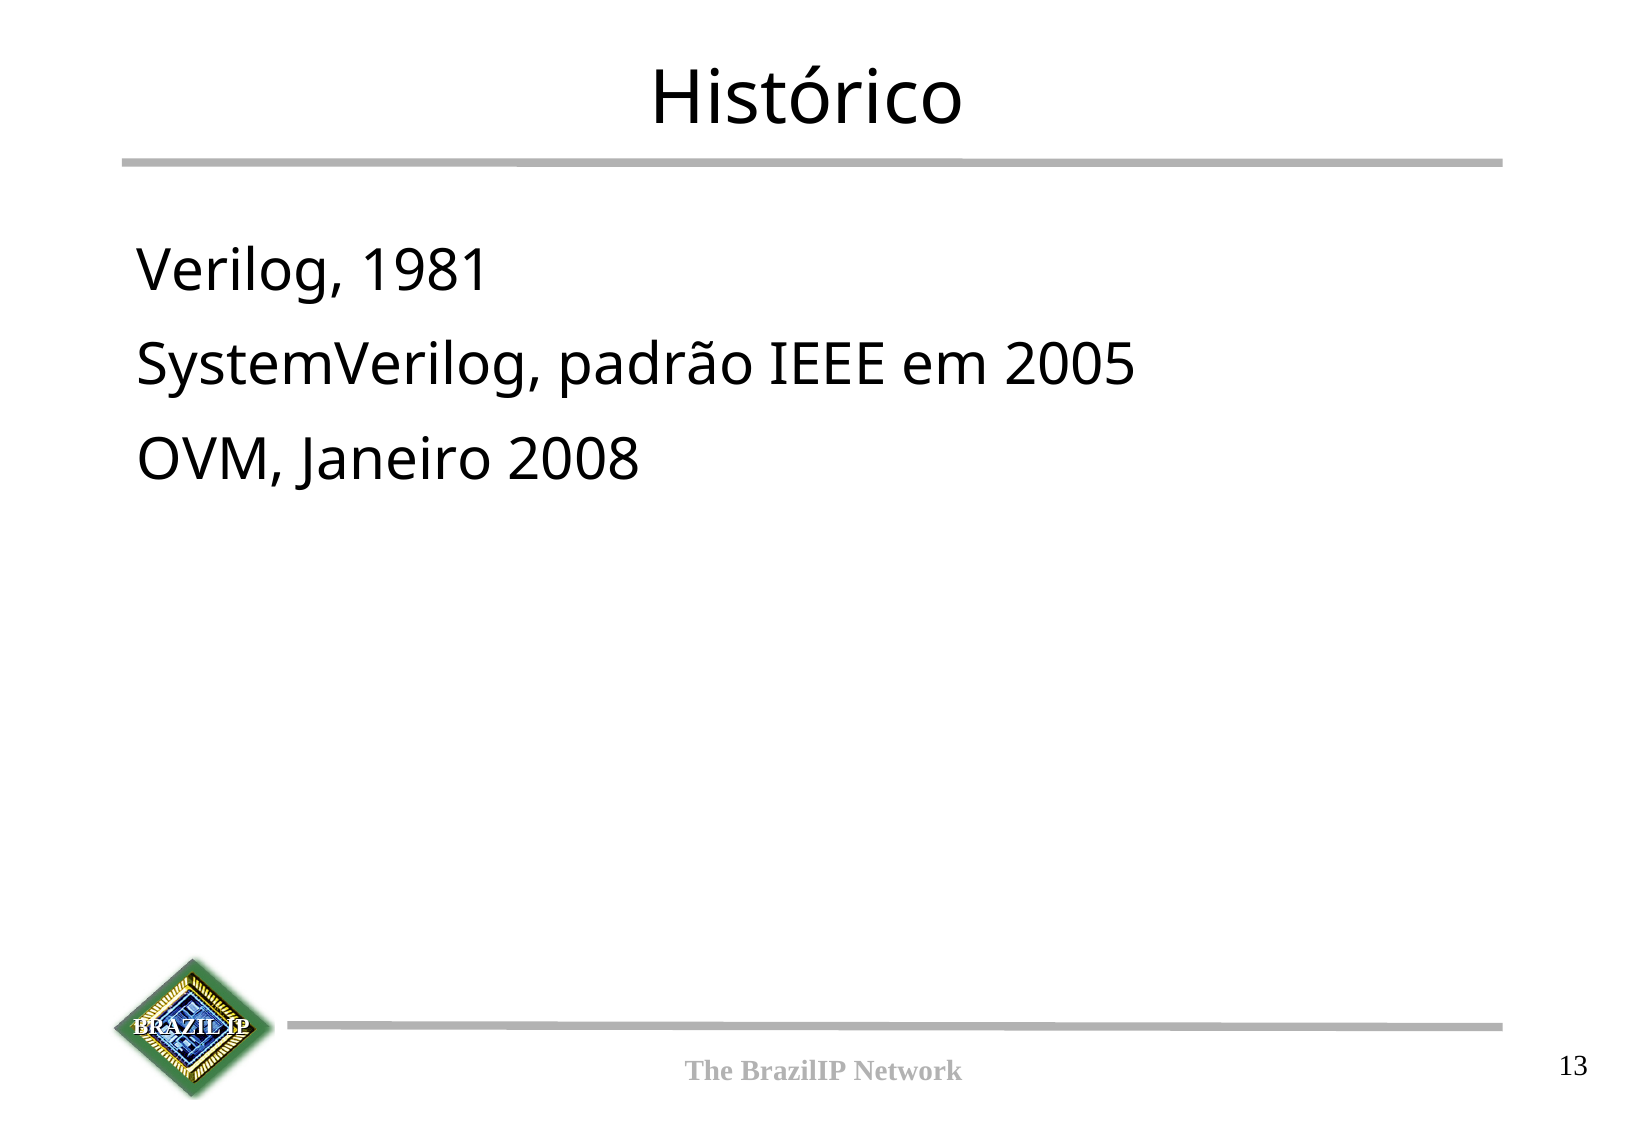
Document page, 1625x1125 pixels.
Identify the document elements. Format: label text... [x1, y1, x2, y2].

picture [108, 953, 275, 1100]
list Verilog, 1981 SystemVerilog, padrão IEEE em 2005 OVM, Janeiro 2008 [121, 219, 1555, 943]
title Histórico [116, 0, 1498, 188]
